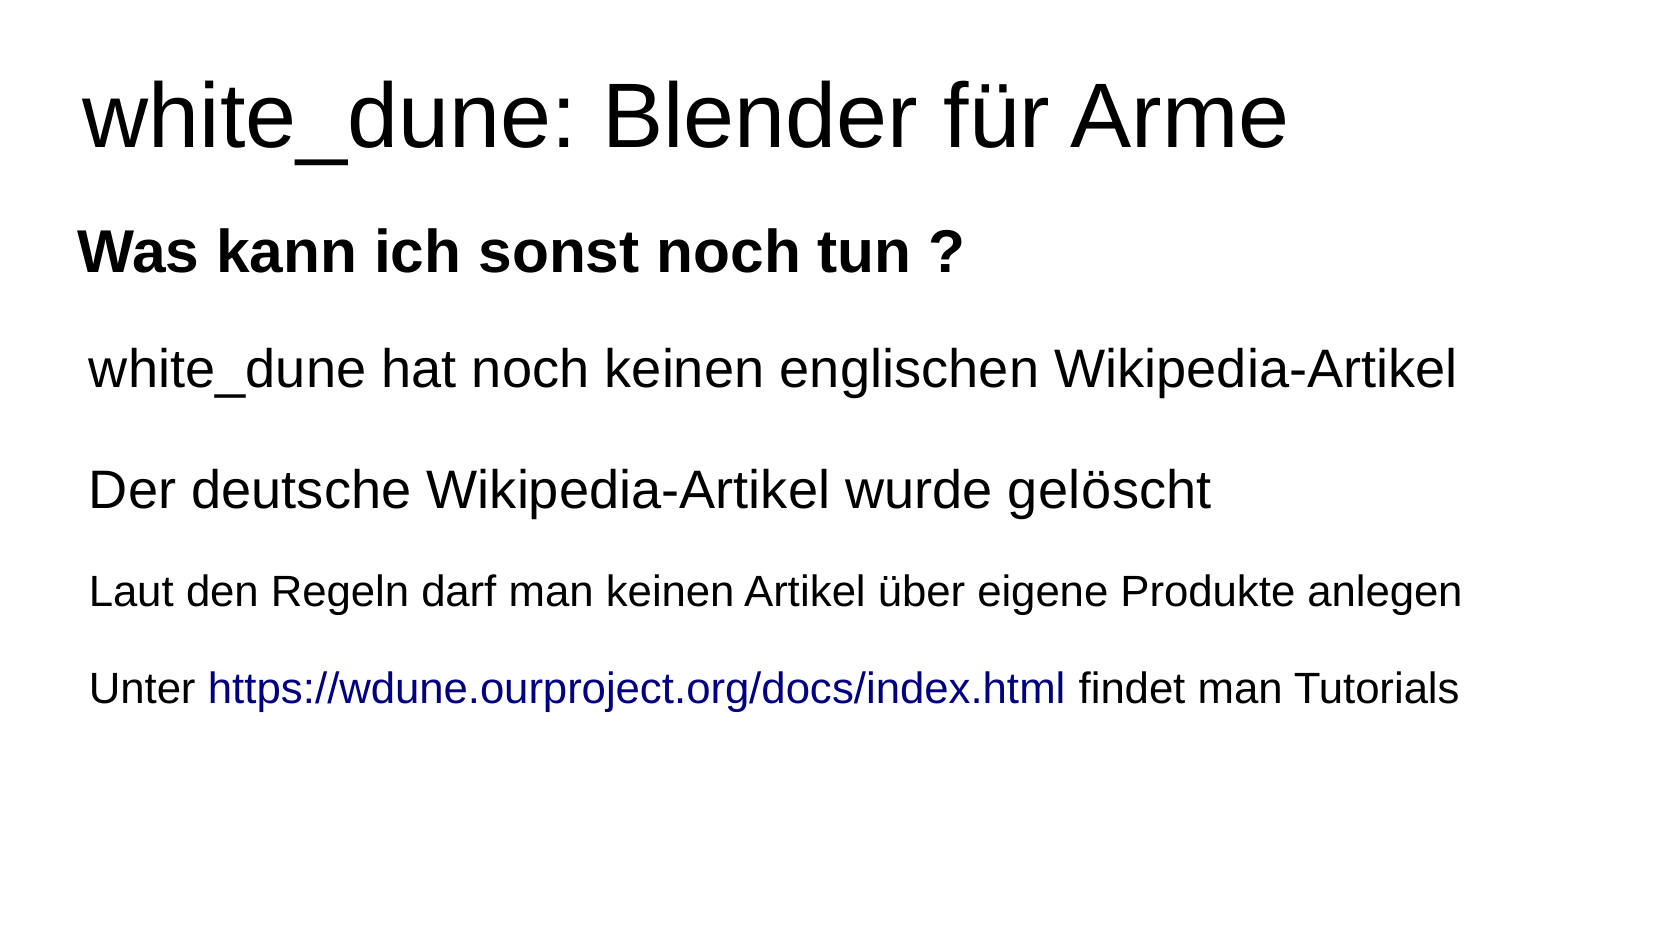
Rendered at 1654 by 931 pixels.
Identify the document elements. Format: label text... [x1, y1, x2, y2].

text_box Was kann ich sonst noch tun ? [62, 210, 1621, 294]
title white_dune: Blender für Arme [82, 37, 1644, 195]
text_box white_dune hat noch keinen englischen Wikipedia-Artikel Der deutsche Wikipedia-Artikel wurde gelöscht Laut den Regeln darf man keinen Artikel über eigene Produkte anlegen Unter https://wdune.ourproject.org/docs/index.html findet man Tutorials [53, 271, 1615, 818]
